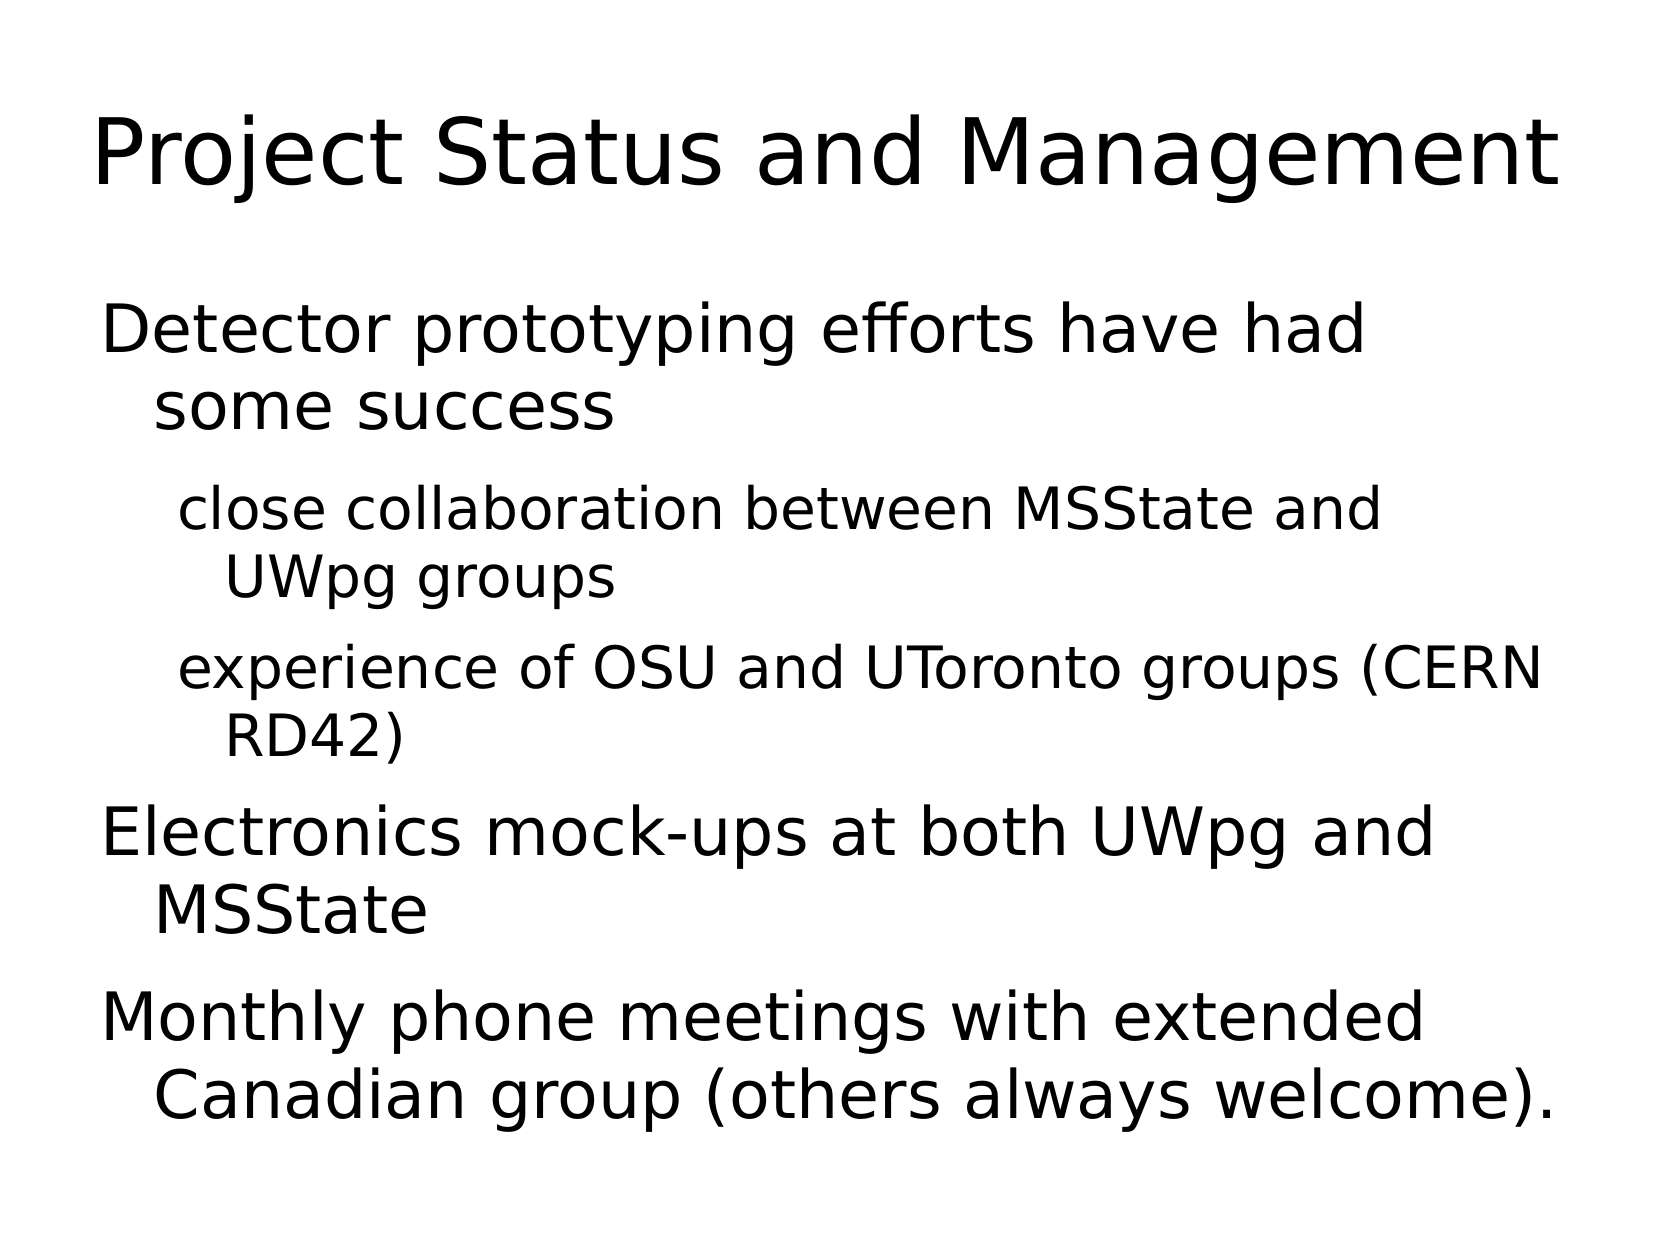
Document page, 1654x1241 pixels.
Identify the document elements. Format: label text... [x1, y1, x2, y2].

list Detector prototyping efforts have had some success close collaboration between MSState and UWpg groups experience of OSU and UToronto groups (CERN RD42) Electronics mock-ups at both UWpg and MSState Monthly phone meetings with extended Canadian group (others always welcome). [82, 290, 1571, 1152]
title Project Status and Management [82, 56, 1571, 250]
